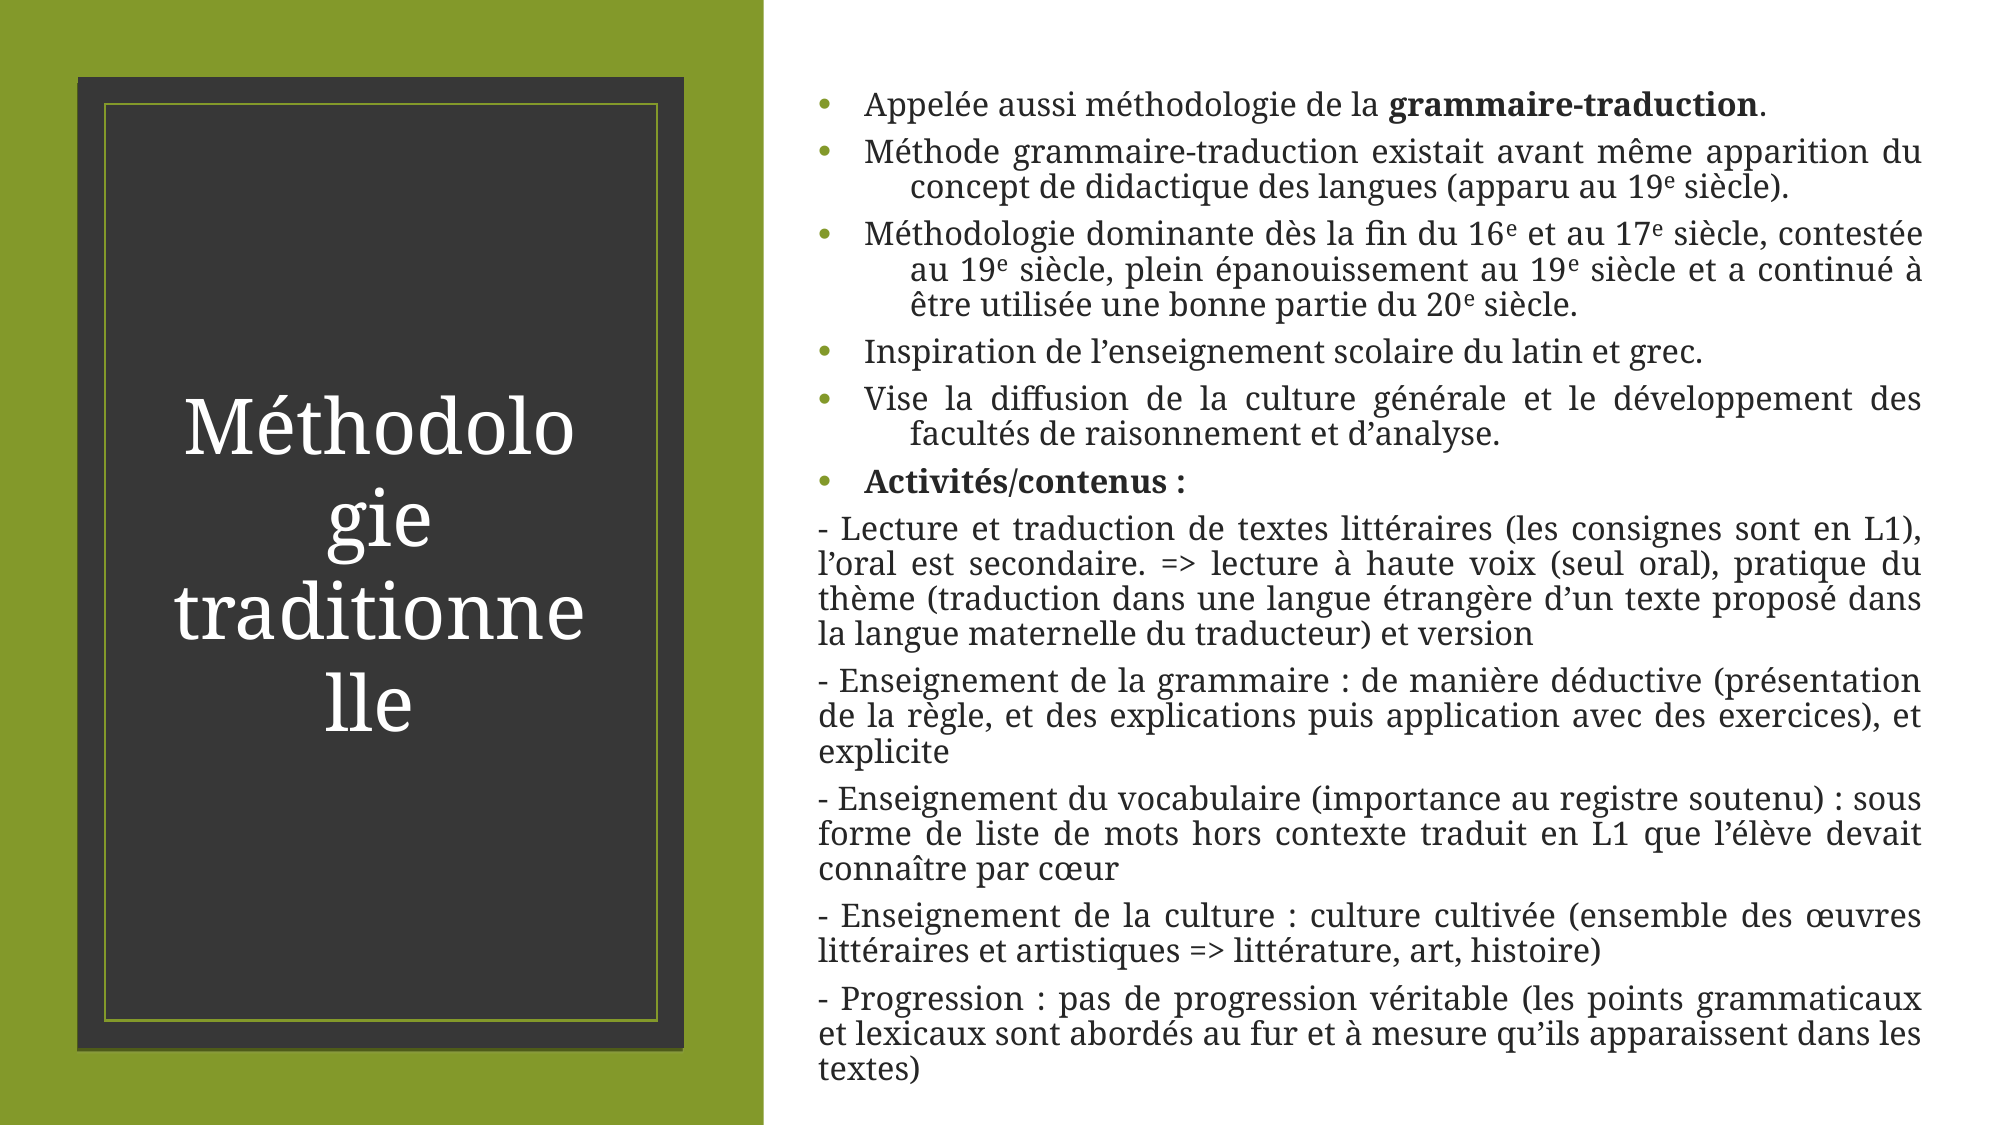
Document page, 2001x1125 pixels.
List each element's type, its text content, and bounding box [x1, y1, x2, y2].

text_box [0, 0, 2000, 1125]
list Appelée aussi méthodologie de la grammaire-traduction. Méthode grammaire-traduction existait avant même apparition du concept de didactique des langues (apparu au 19e siècle). Méthodologie dominante dès la fin du 16e et au 17e siècle, contestée au 19e siècle, plein épanouissement au 19e siècle et a continué à être utilisée une bonne partie du 20e siècle. Inspiration de l’enseignement scolaire du latin et grec. Vise la diffusion de la culture générale et le développement des facultés de raisonnement et d’analyse. Activités/contenus : - Lecture et traduction de textes littéraires (les consignes sont en L1), l’oral est secondaire. => lecture à haute voix (seul oral), pratique du thème (traduction dans une langue étrangère d’un texte proposé dans la langue maternelle du traducteur) et version - Enseignement de la grammaire : de manière déductive (présentation de la règle, et des explications puis application avec des exercices), et explicite - Enseignement du vocabulaire (importance au registre soutenu) : sous forme de liste de mots hors contexte traduit en L1 que l’élève devait connaître par cœur - Enseignement de la culture : culture cultivée (ensemble des œuvres littéraires et artistiques => littérature, art, histoire) - Progression : pas de progression véritable (les points grammaticaux et lexicaux sont abordés au fur et à mesure qu’ils apparaissent dans les textes) [803, 77, 1940, 1099]
title Méthodologie traditionnelle [156, 156, 605, 968]
